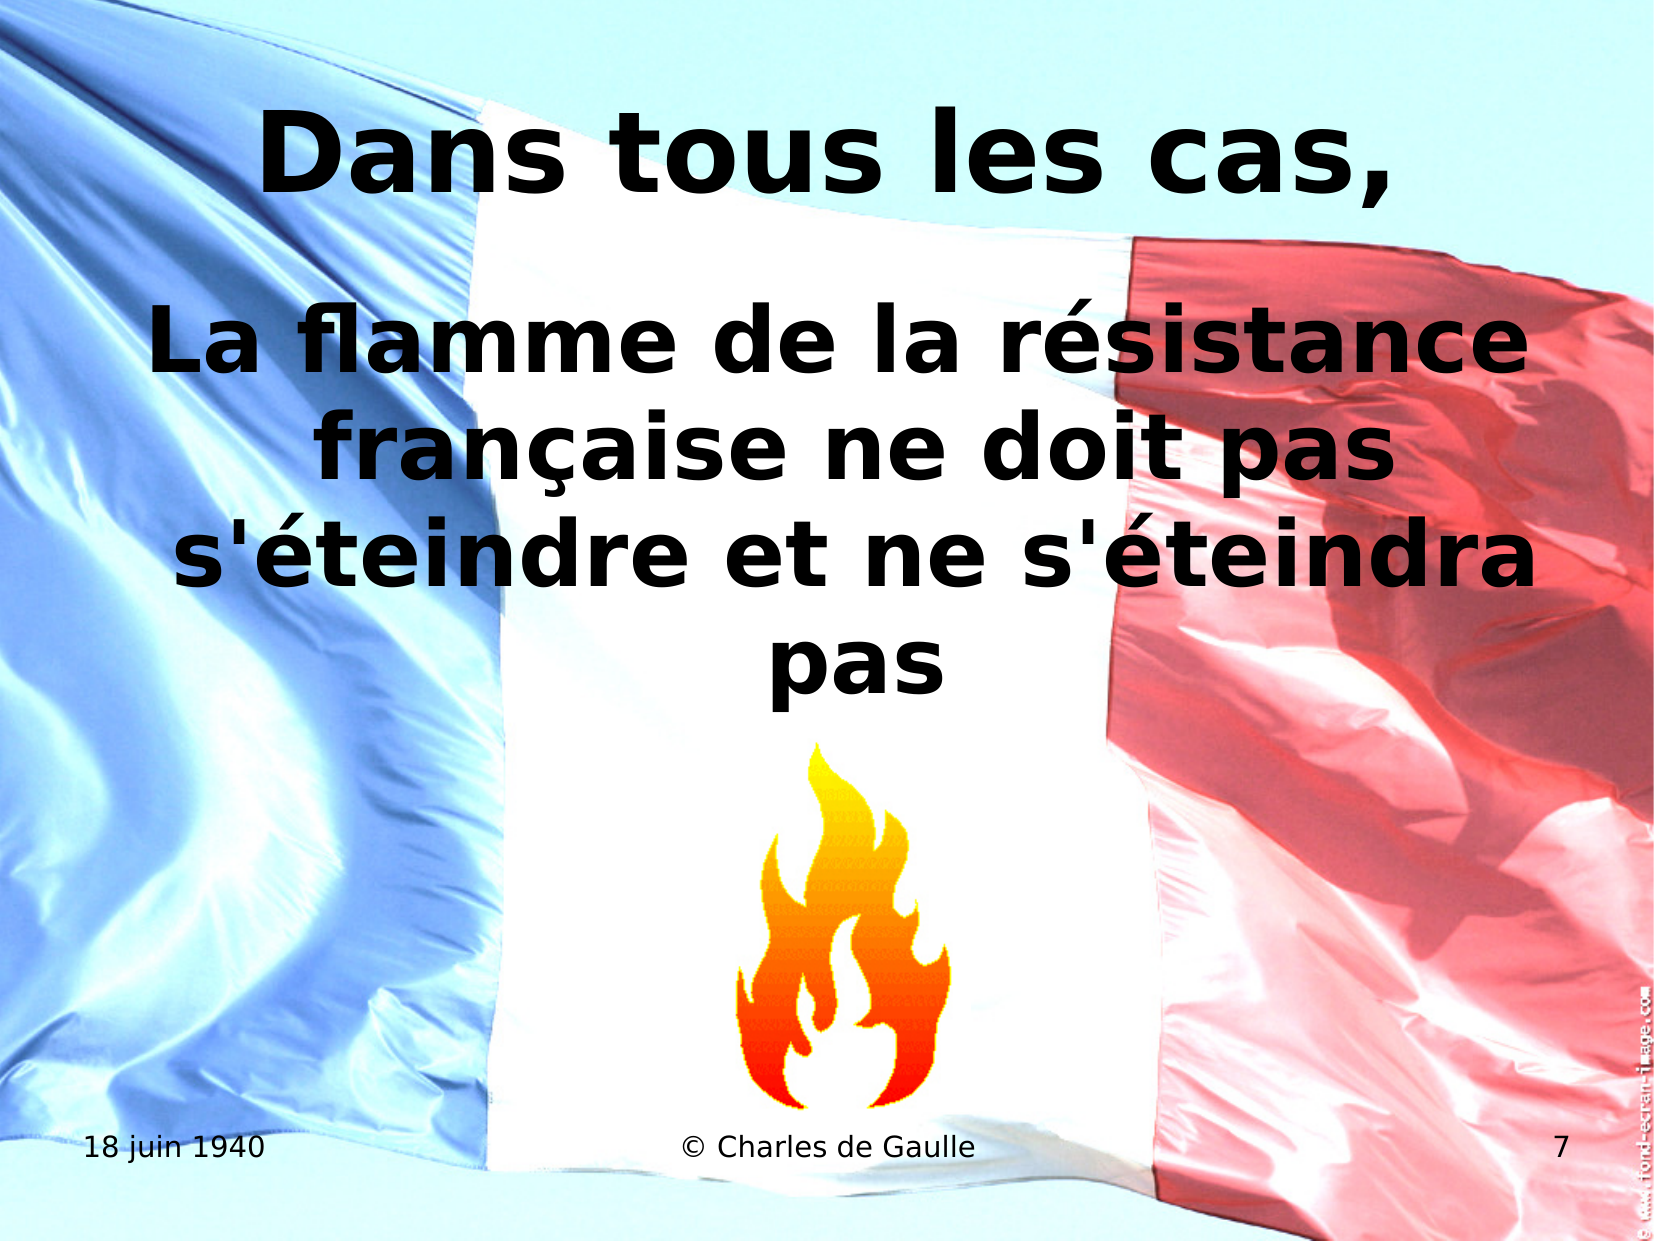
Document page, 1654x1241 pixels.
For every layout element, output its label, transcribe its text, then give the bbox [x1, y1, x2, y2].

picture [0, 0, 1654, 1241]
subtitle La flamme de la résistance française ne doit pas s'éteindre et ne s'éteindra pas [76, 236, 1565, 766]
title Dans tous les cas, [82, 49, 1571, 257]
